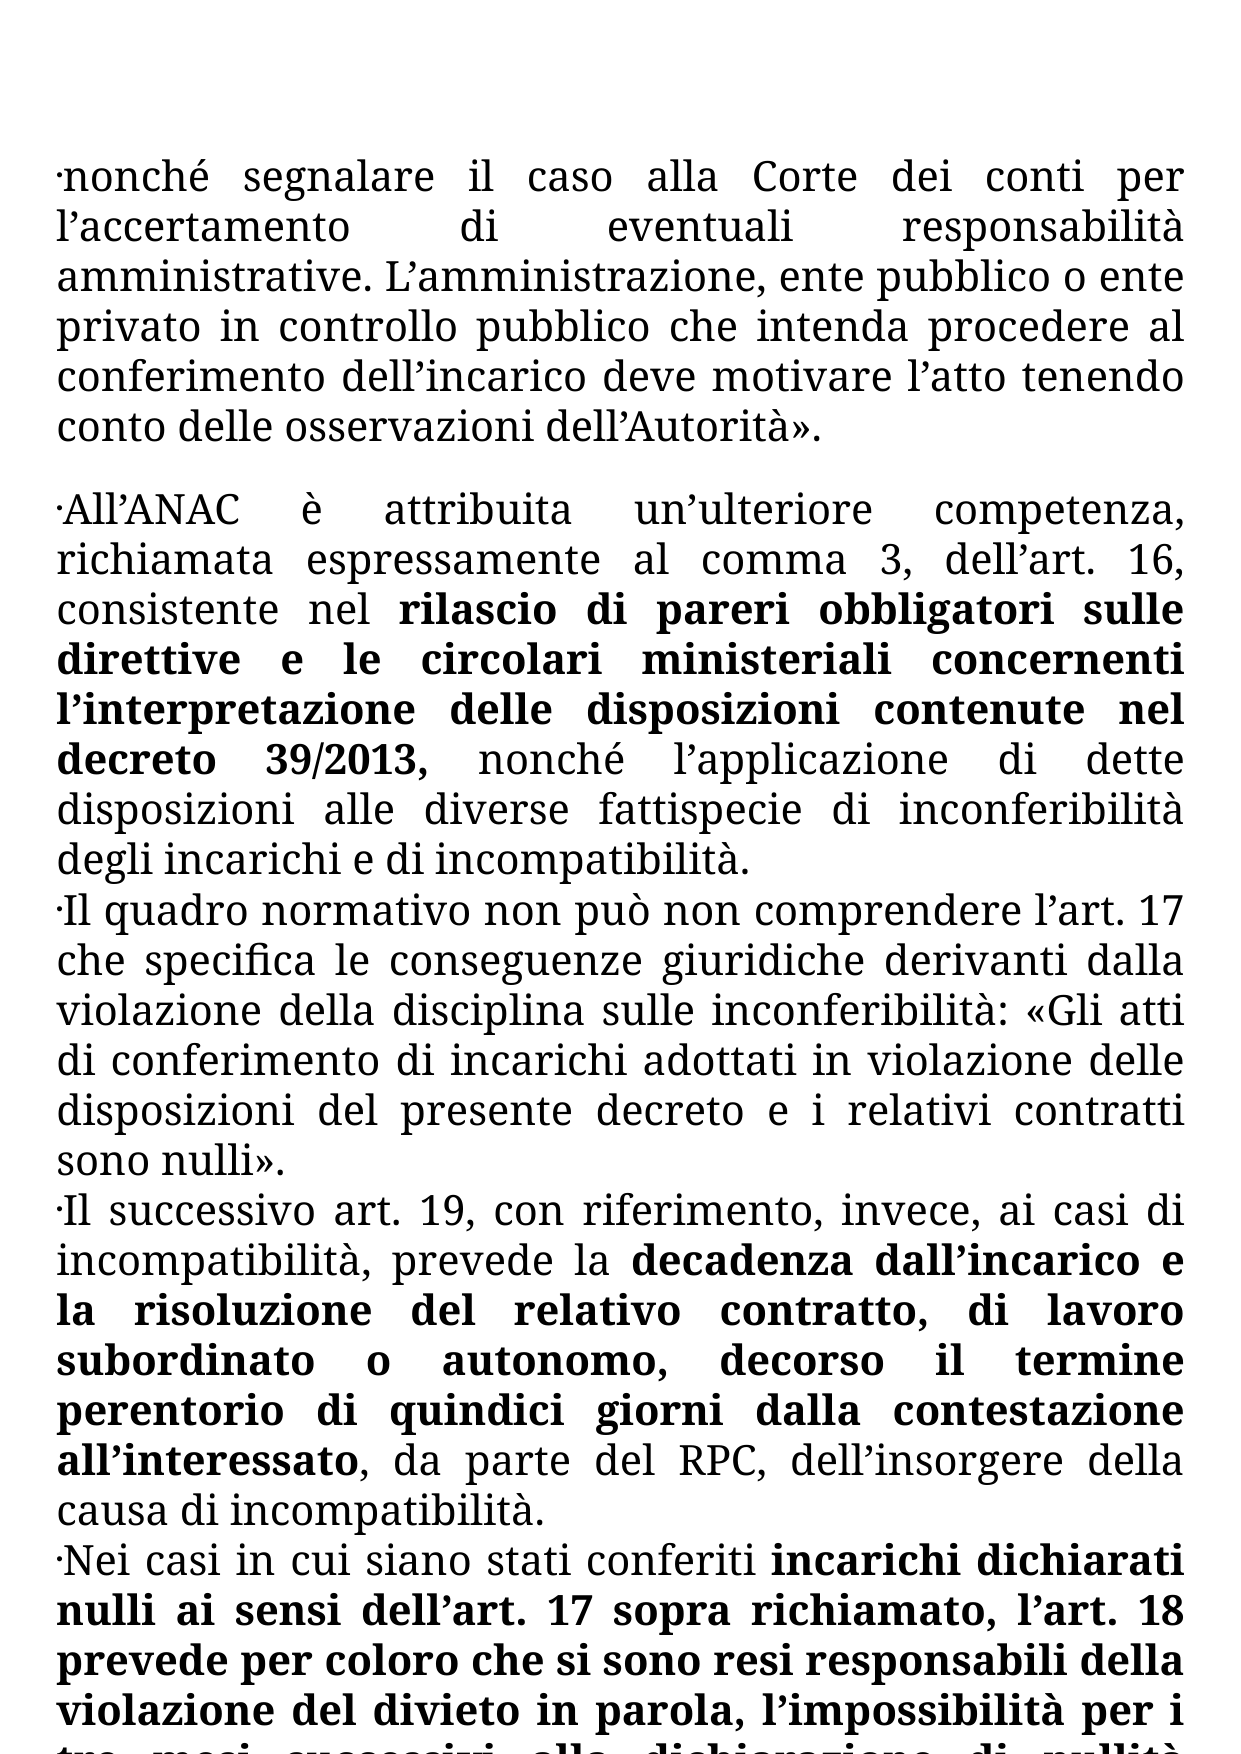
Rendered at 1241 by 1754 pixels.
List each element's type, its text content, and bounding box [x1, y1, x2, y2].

list nonché segnalare il caso alla Corte dei conti per l’accertamento di eventuali responsabilità amministrative. L’amministrazione, ente pubblico o ente privato in controllo pubblico che intenda procedere al conferimento dell’incarico deve motivare l’atto tenendo conto delle osservazioni dell’Autorità». All’ANAC è attribuita un’ulteriore competenza, richiamata espressamente al comma 3, dell’art. 16, consistente nel rilascio di pareri obbligatori sulle direttive e le circolari ministeriali concernenti l’interpretazione delle disposizioni contenute nel decreto 39/2013, nonché l’applicazione di dette disposizioni alle diverse fattispecie di inconferibilità degli incarichi e di incompatibilità. Il quadro normativo non può non comprendere l’art. 17 che specifica le conseguenze giuridiche derivanti dalla violazione della disciplina sulle inconferibilità: «Gli atti di conferimento di incarichi adottati in violazione delle disposizioni del presente decreto e i relativi contratti sono nulli». Il successivo art. 19, con riferimento, invece, ai casi di incompatibilità, prevede la decadenza dall’incarico e la risoluzione del relativo contratto, di lavoro subordinato o autonomo, decorso il termine perentorio di quindici giorni dalla contestazione all’interessato, da parte del RPC, dell’insorgere della causa di incompatibilità. Nei casi in cui siano stati conferiti incarichi dichiarati nulli ai sensi dell’art. 17 sopra richiamato, l’art. 18 prevede per coloro che si sono resi responsabili della violazione del divieto in parola, l’impossibilità per i tre mesi successivi alla dichiarazione di nullità dell’atto, di conferire gli incarichi di propria competenza. Detta sanzione inibitoria si accompagna alle responsabilità per le conseguenze economiche degli atti adottati, espressamente richiamate dalla disposizione de qua. [34, 142, 1208, 1620]
